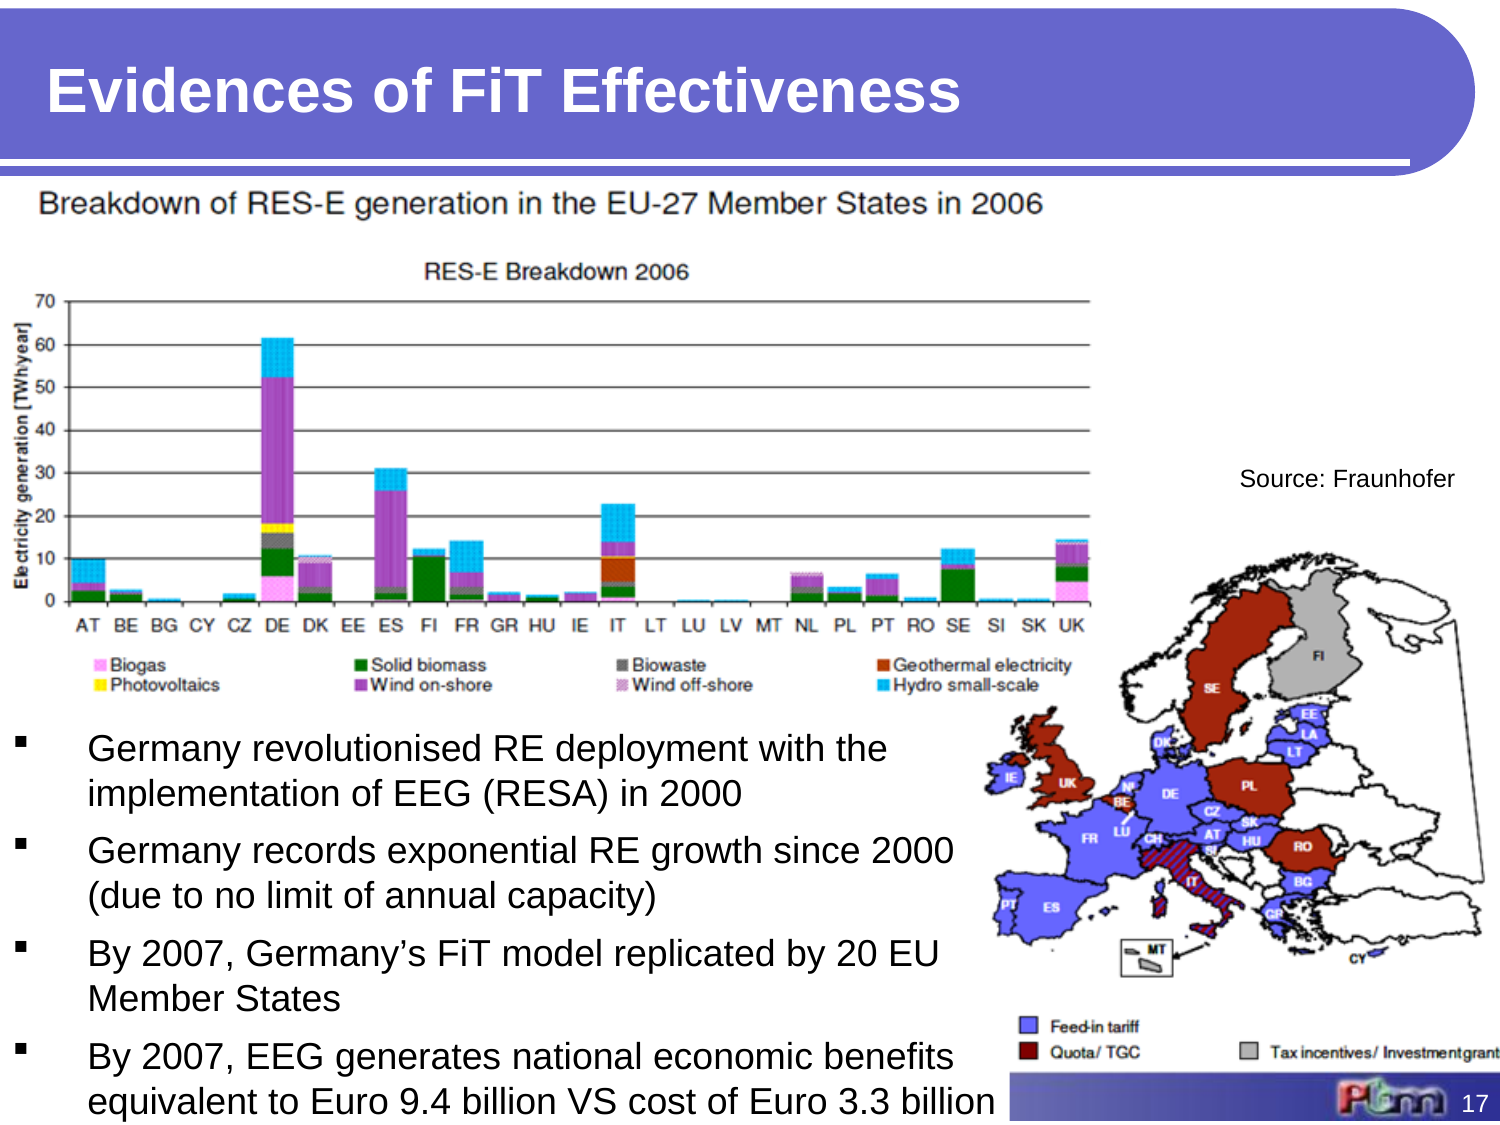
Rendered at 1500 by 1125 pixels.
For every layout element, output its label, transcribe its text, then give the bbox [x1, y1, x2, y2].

text_box <編號> [1154, 1071, 1500, 1125]
text_box Germany revolutionised RE deployment with the implementation of EEG (RESA) in 2000 Germany records exponential RE growth since 2000 (due to no limit of annual capacity) By 2007, Germany’s FiT model replicated by 20 EU Member States By 2007, EEG generates national economic benefits equivalent to Euro 9.4 billion VS cost of Euro 3.3 billion [0, 716, 1037, 1125]
picture [6, 180, 1500, 1121]
text_box Source: Fraunhofer [1224, 454, 1471, 501]
title Evidences of FiT Effectiveness [31, 12, 1417, 163]
